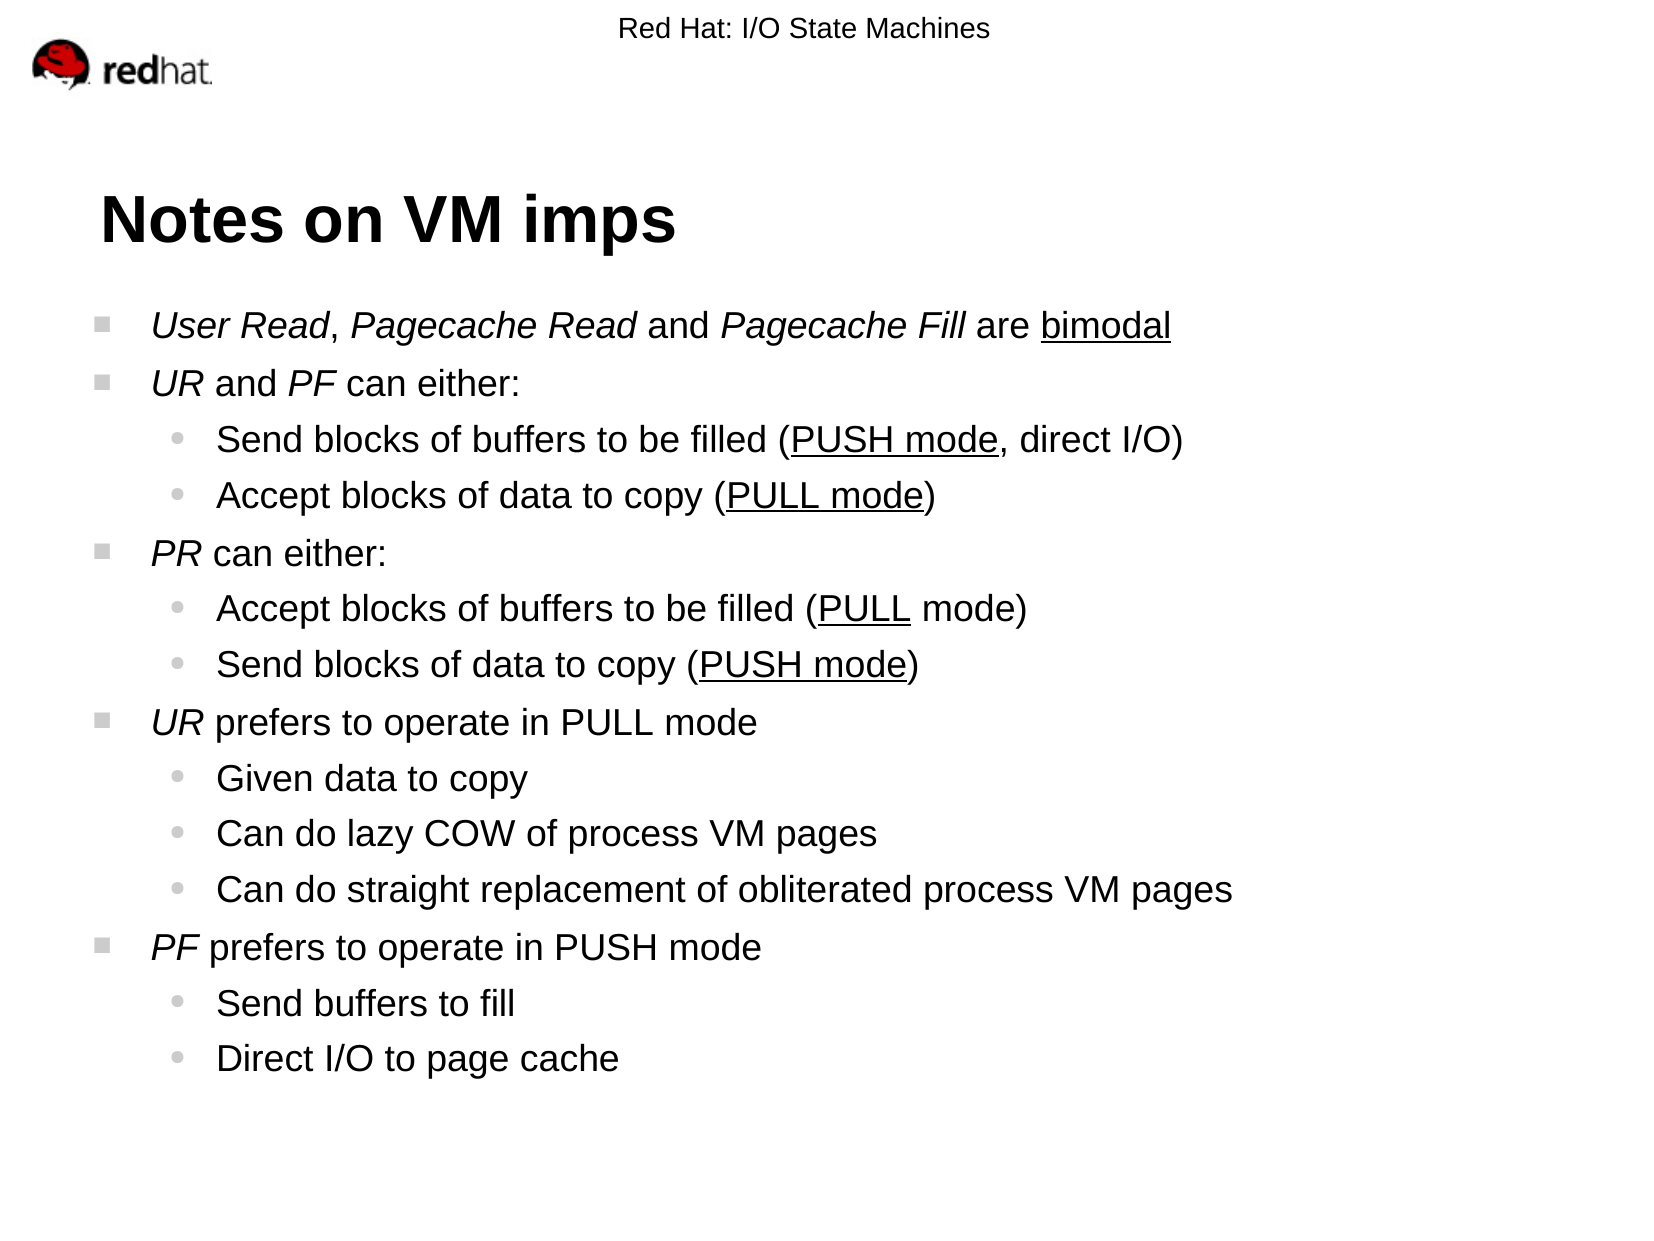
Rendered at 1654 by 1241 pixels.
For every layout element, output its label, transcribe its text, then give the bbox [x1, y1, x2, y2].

title Notes on VM imps [100, 164, 1506, 275]
picture [31, 37, 212, 98]
list User Read, Pagecache Read and Pagecache Fill are bimodal UR and PF can either: Send blocks of buffers to be filled (PUSH mode, direct I/O) Accept blocks of data to copy (PULL mode) PR can either: Accept blocks of buffers to be filled (PULL mode) Send blocks of data to copy (PUSH mode) UR prefers to operate in PULL mode Given data to copy Can do lazy COW of process VM pages Can do straight replacement of obliterated process VM pages PF prefers to operate in PUSH mode Send buffers to fill Direct I/O to page cache [94, 304, 1500, 1174]
